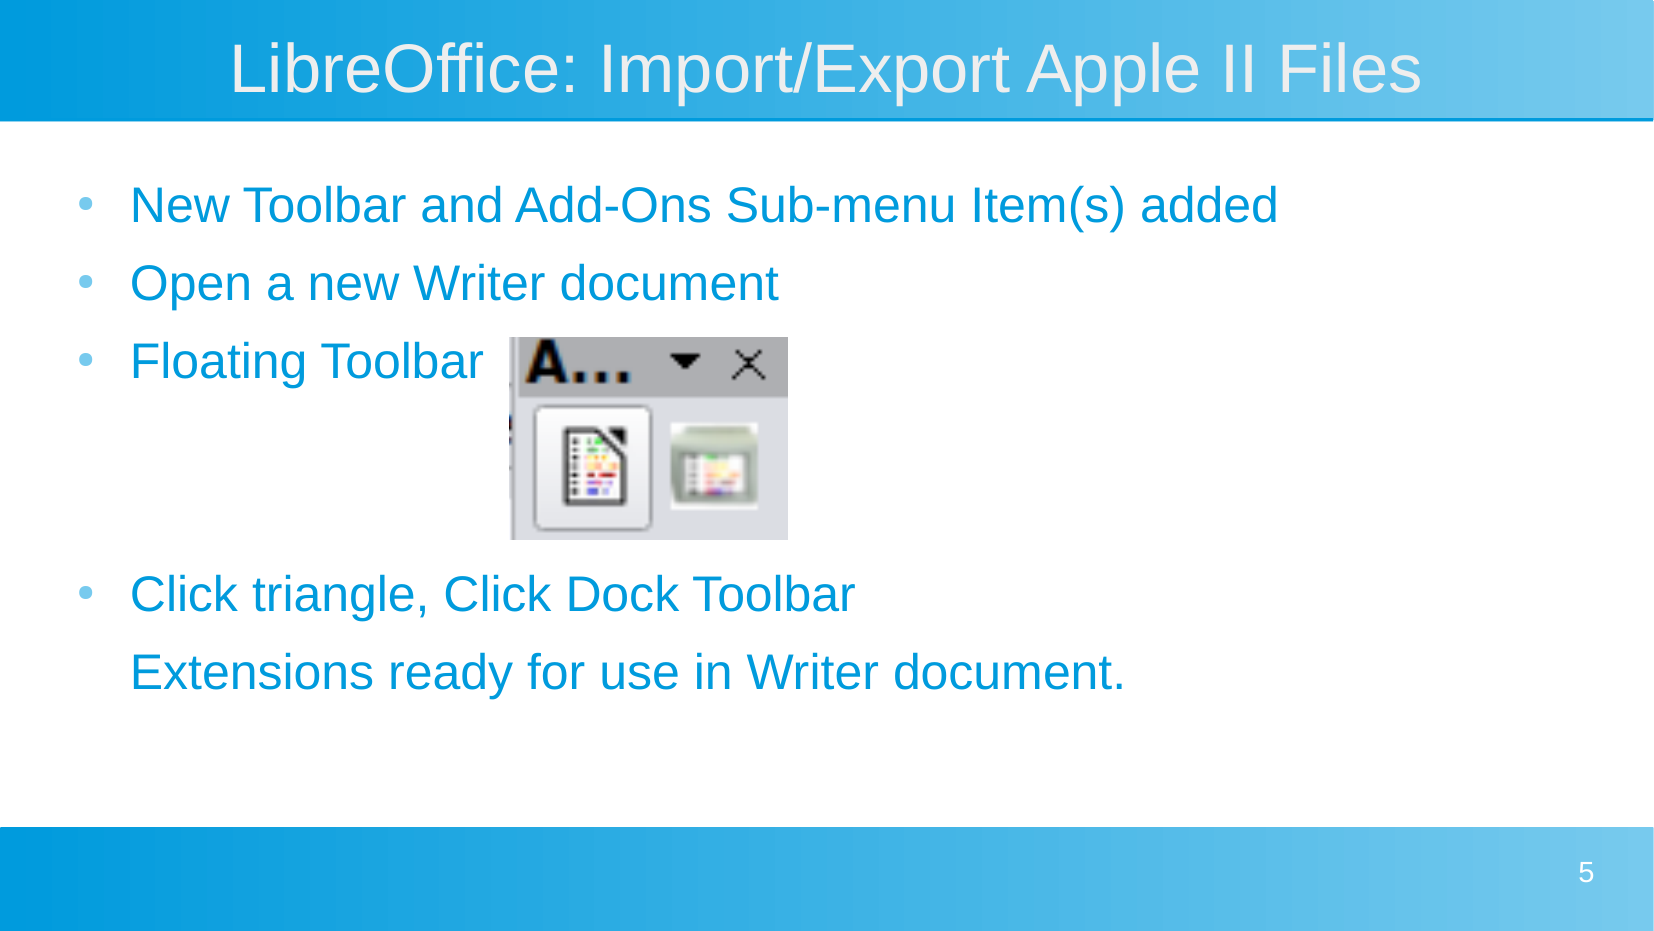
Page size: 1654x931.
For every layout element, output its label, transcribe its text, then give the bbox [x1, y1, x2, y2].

picture [509, 337, 788, 540]
list New Toolbar and Add-Ons Sub-menu Item(s) added Open a new Writer document Floating Toolbar Click triangle, Click Dock Toolbar Extensions ready for use in Writer document. [59, 177, 1595, 768]
title LibreOffice: Import/Export Apple II Files [59, 29, 1595, 108]
